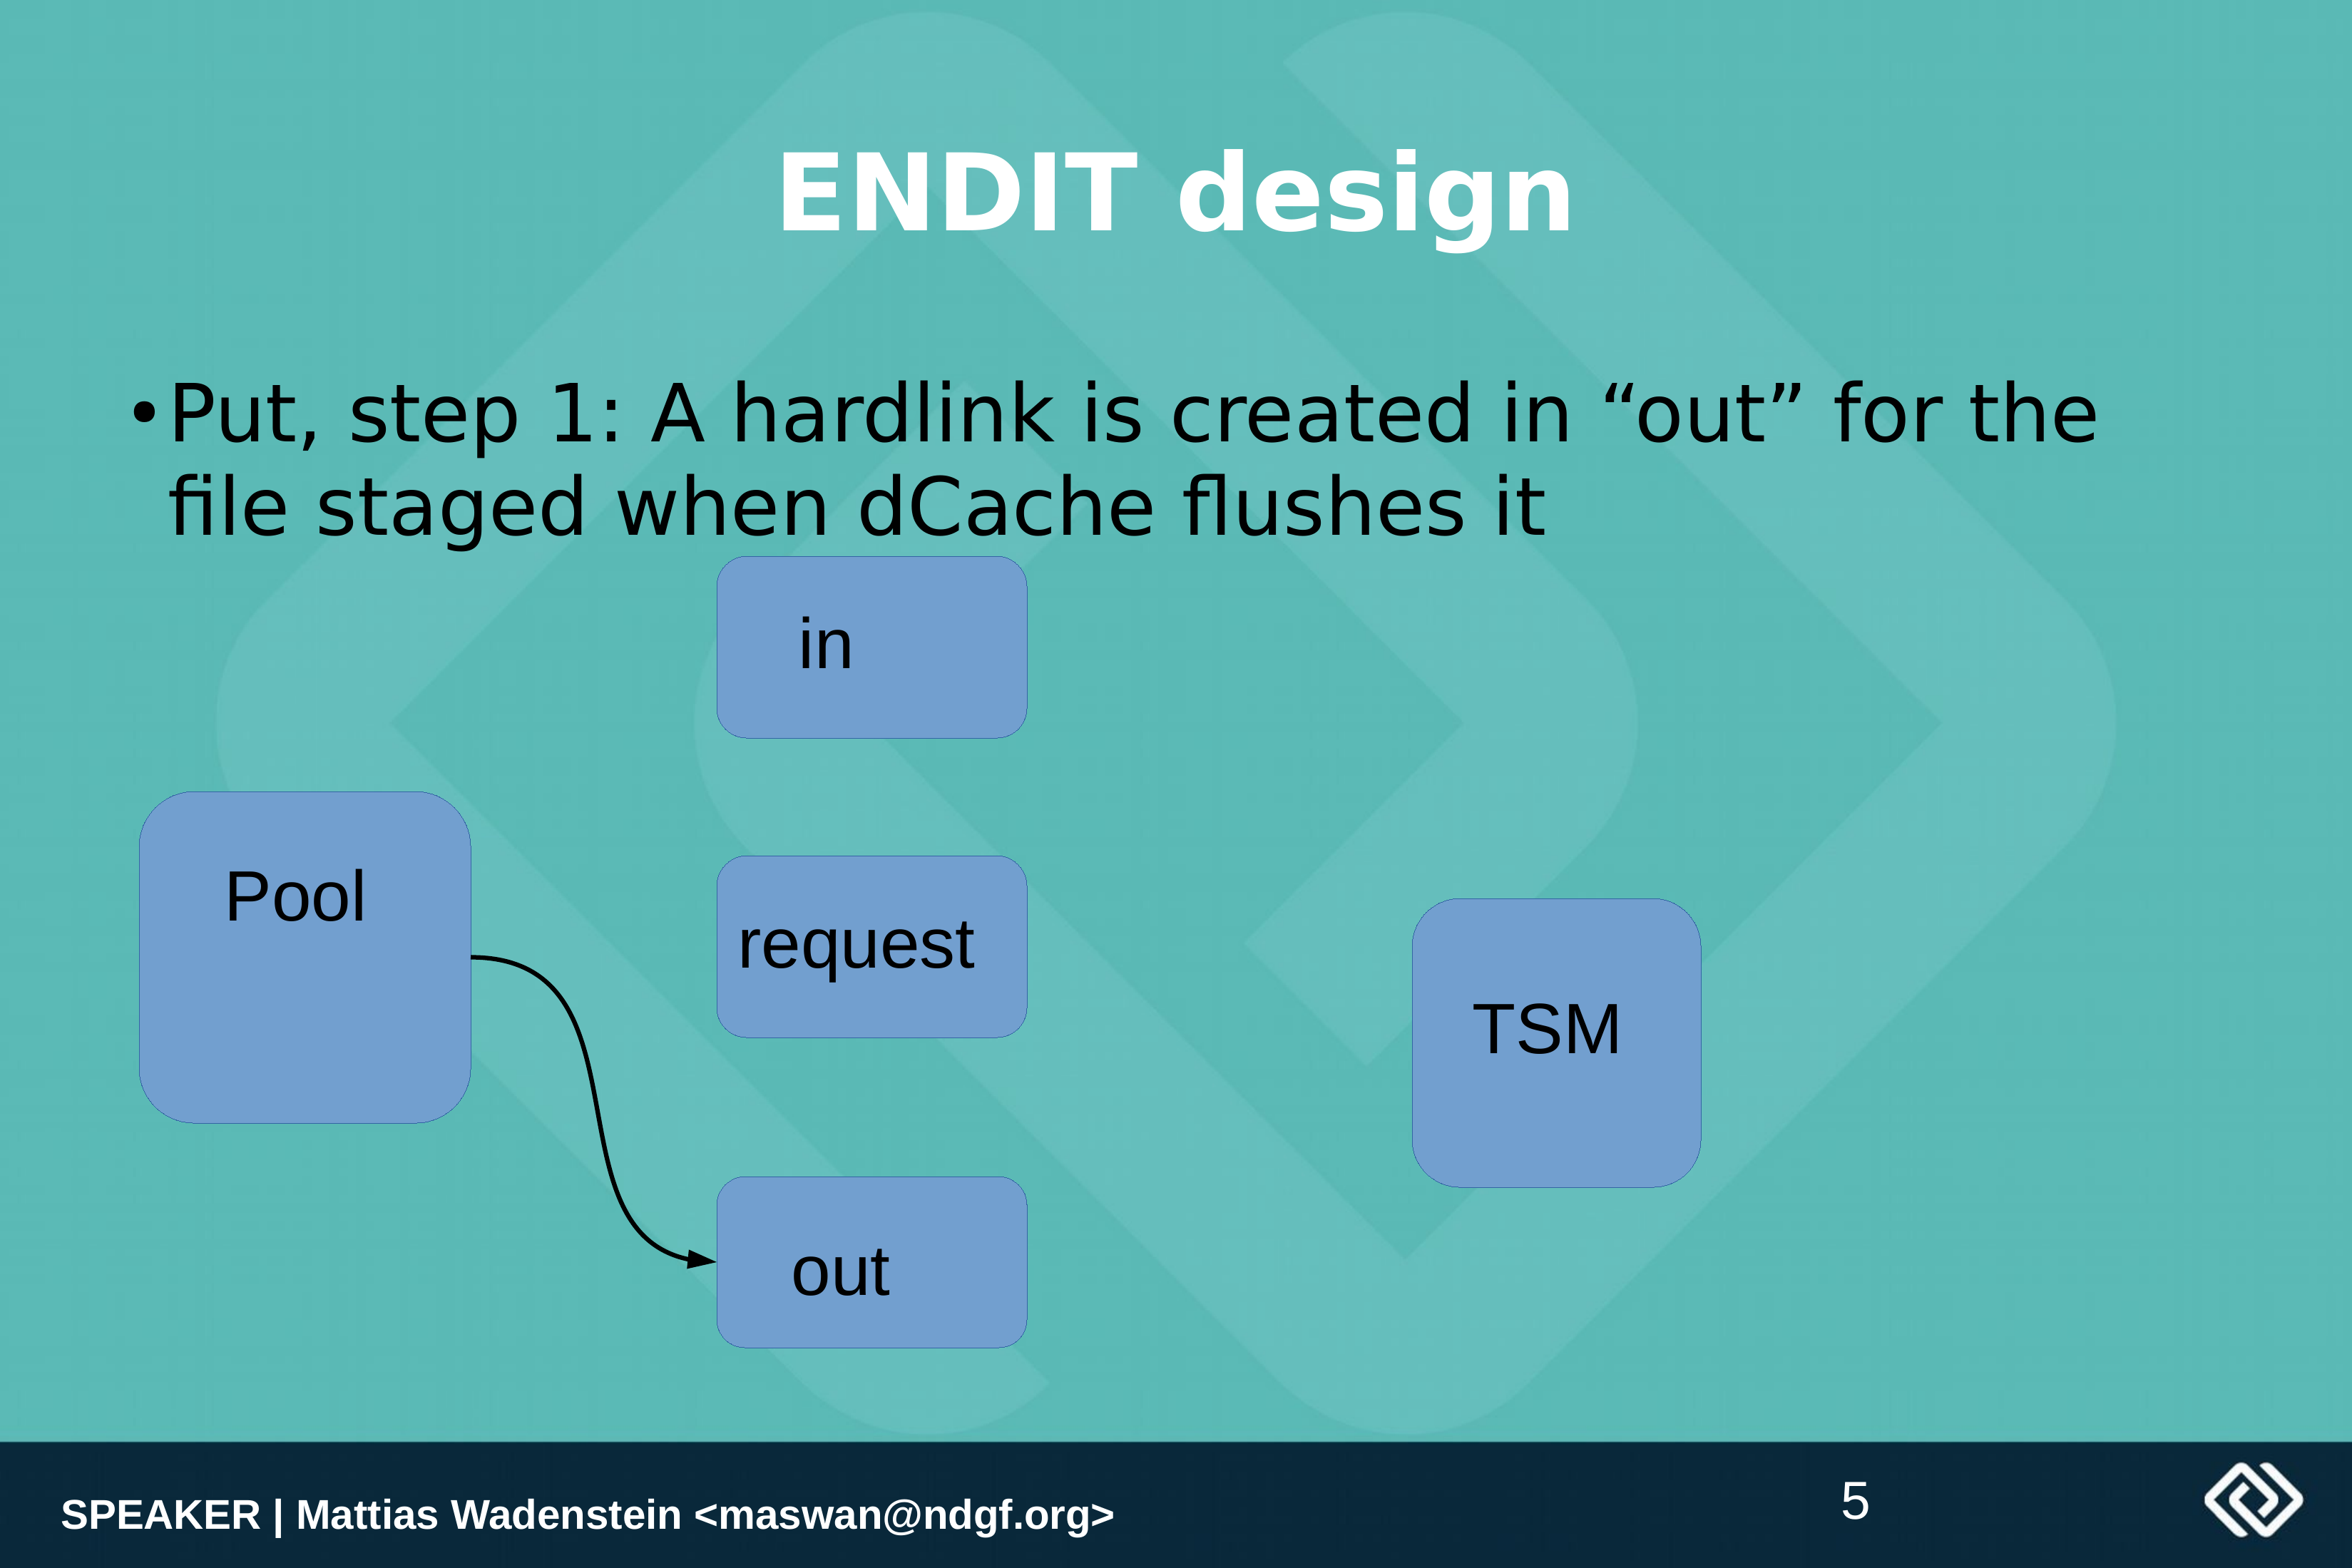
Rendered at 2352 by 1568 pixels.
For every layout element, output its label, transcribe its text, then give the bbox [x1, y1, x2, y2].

text_box [139, 791, 471, 1124]
text_box Pool [214, 851, 378, 942]
text_box [717, 1177, 1028, 1348]
text_box out [781, 1225, 901, 1316]
picture [0, 0, 2352, 1442]
list Put, step 1: A hardlink is created in “out” for the file staged when dCache flushes it [117, 367, 2234, 1276]
text_box TSM [1462, 984, 1634, 1075]
text_box in [788, 599, 953, 717]
title ENDIT design [117, 62, 2234, 324]
text_box [1412, 898, 1702, 1188]
text_box [717, 856, 1028, 1030]
text_box request [727, 898, 1028, 1069]
picture [0, 1445, 2352, 1568]
text_box [717, 556, 1028, 739]
